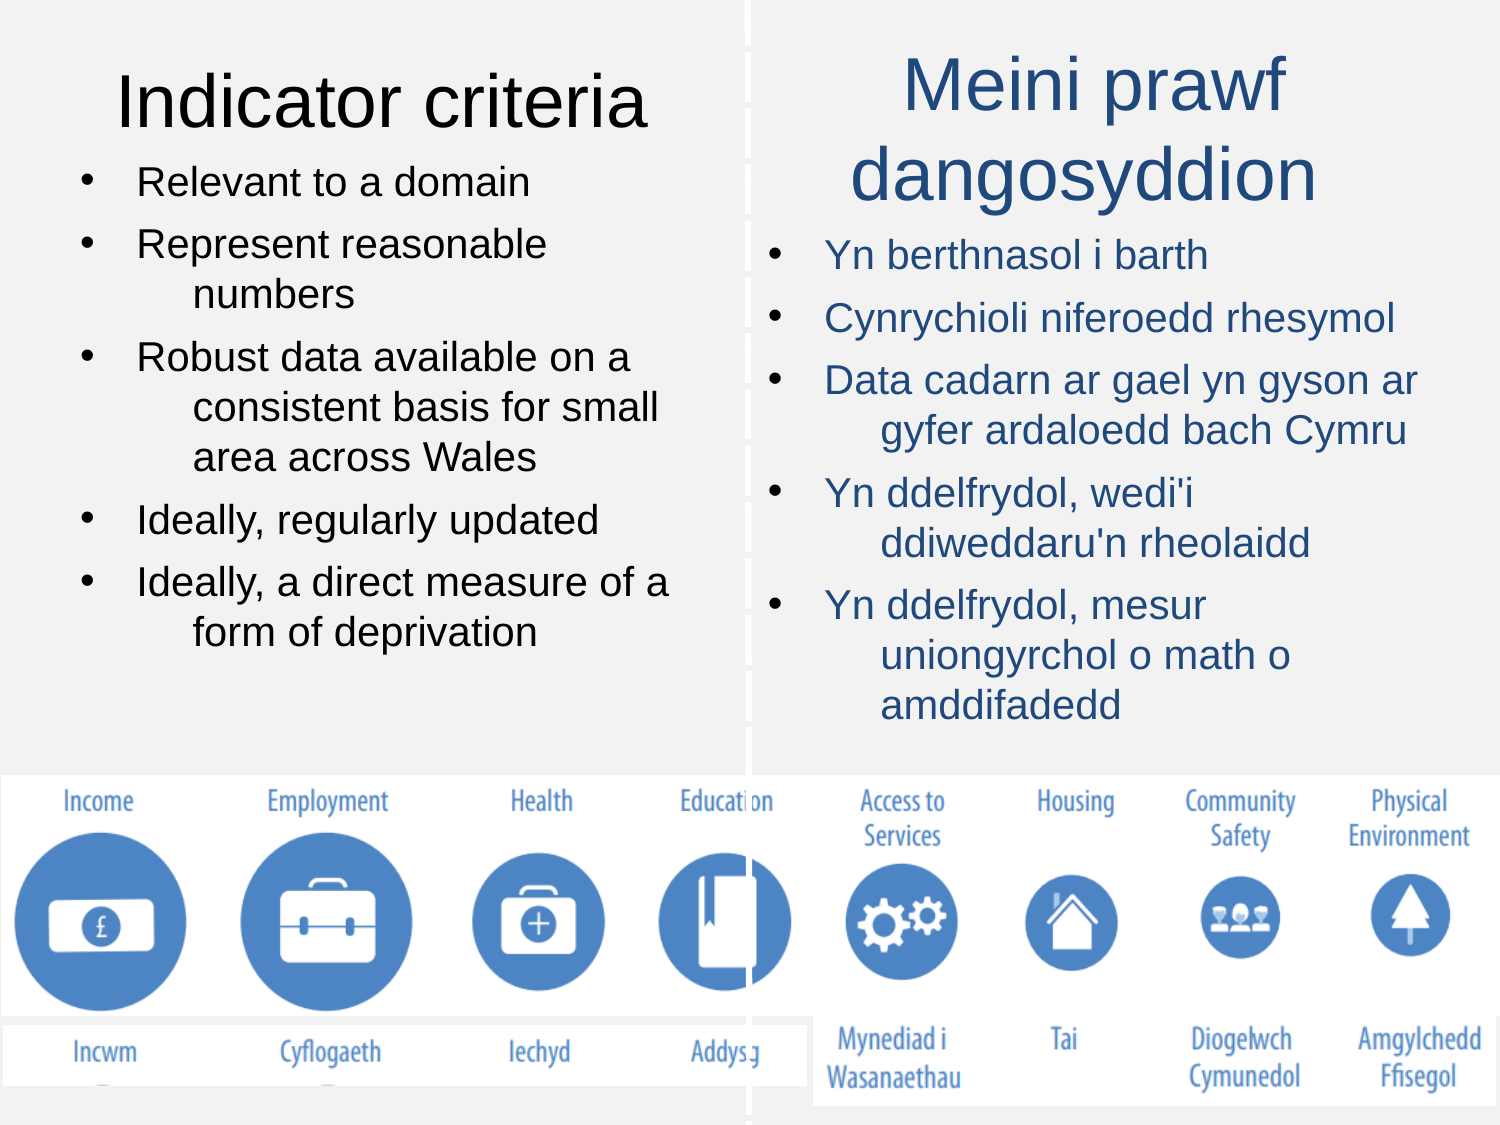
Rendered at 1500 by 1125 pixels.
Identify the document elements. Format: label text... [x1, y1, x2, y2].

text_box Indicator criteria Relevant to a domain Represent reasonable numbers Robust data available on a consistent basis for small area across Wales Ideally, regularly updated Ideally, a direct measure of a form of deprivation [65, 44, 700, 656]
text_box Meini prawf dangosyddion Yn berthnasol i barth Cynrychioli niferoedd rhesymol Data cadarn ar gael yn gyson ar gyfer ardaloedd bach Cymru Yn ddelfrydol, wedi'i ddiweddaru'n rheolaidd Yn ddelfrydol, mesur uniongyrchol o math o amddifadedd [752, 27, 1437, 737]
picture [1, 775, 1500, 1106]
picture [3, 1025, 807, 1086]
